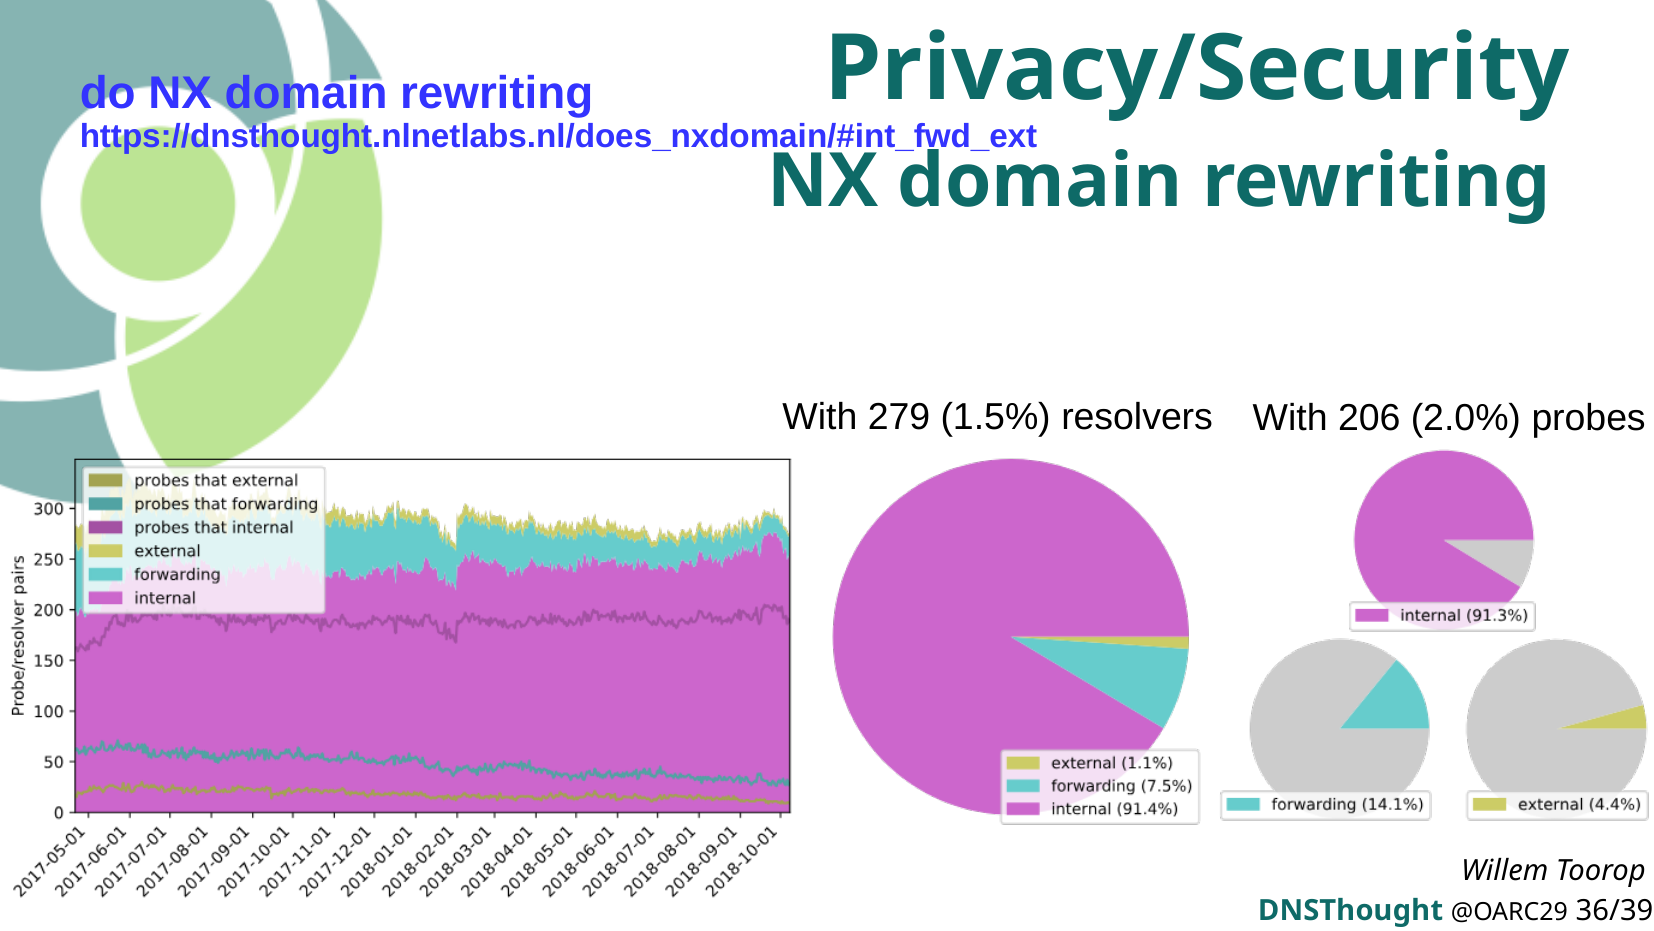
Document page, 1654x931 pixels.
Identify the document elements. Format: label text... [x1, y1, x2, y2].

title Privacy/Security NX domain rewriting [35, 0, 1571, 255]
picture [0, 0, 1654, 912]
text_box With 206 (2.0%) probes [1237, 389, 1654, 484]
text_box do NX domain rewriting https://dnsthought.nlnetlabs.nl/does_nxdomain/#int_fwd_ext [64, 59, 1176, 149]
text_box With 279 (1.5%) resolvers [767, 388, 1288, 474]
